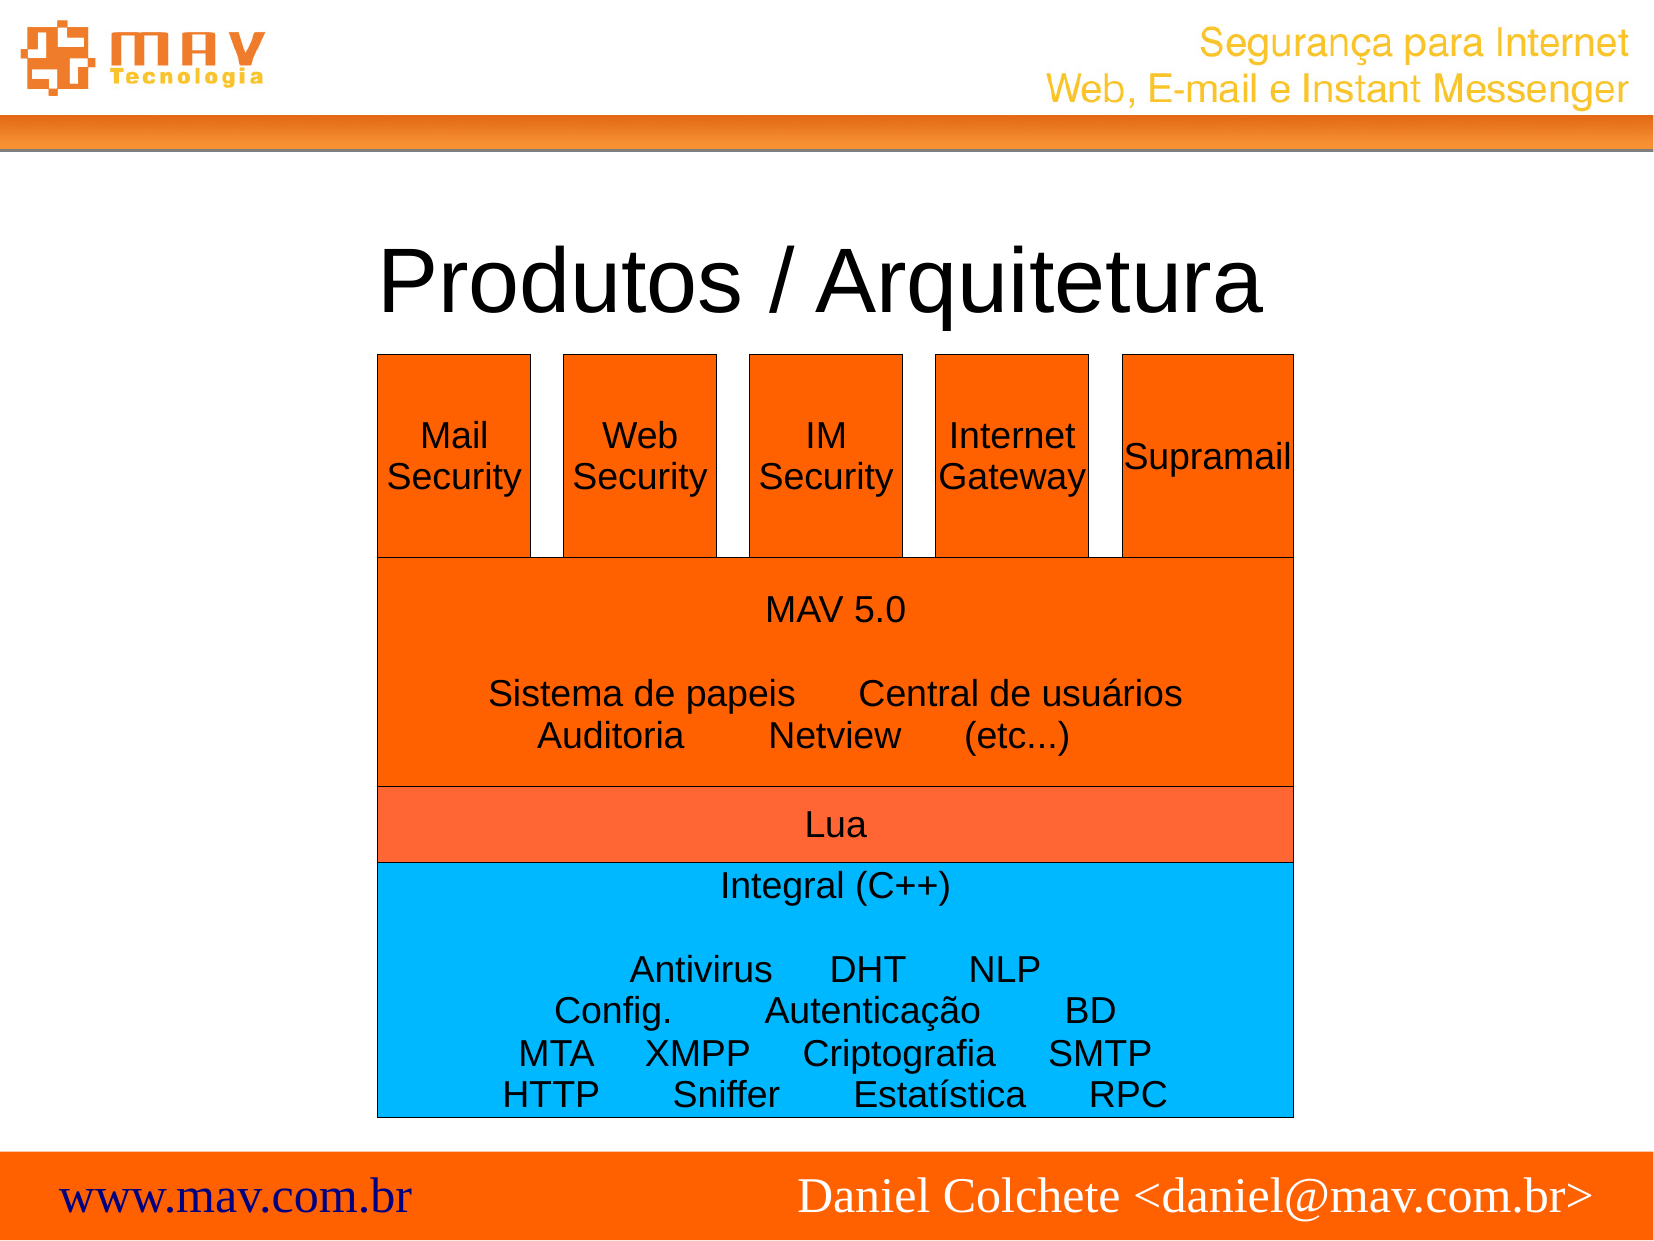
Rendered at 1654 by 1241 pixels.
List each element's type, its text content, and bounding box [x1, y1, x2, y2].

text_box IM Security [749, 354, 903, 558]
text_box Integral (C++) Antivirus DHT NLP Config. Autenticação BD MTA XMPP Criptografia SMTP HTTP Sniffer Estatística RPC [377, 863, 1294, 1118]
text_box Mail Security [377, 354, 531, 558]
title Produtos / Arquitetura [76, 176, 1565, 384]
picture [0, 0, 1654, 152]
text_box Supramail [1122, 354, 1294, 558]
text_box MAV 5.0 Sistema de papeis Central de usuários Auditoria Netview (etc...) [377, 557, 1294, 787]
text_box Internet Gateway [935, 354, 1089, 558]
text_box Web Security [563, 354, 717, 558]
text_box Lua [377, 787, 1294, 863]
